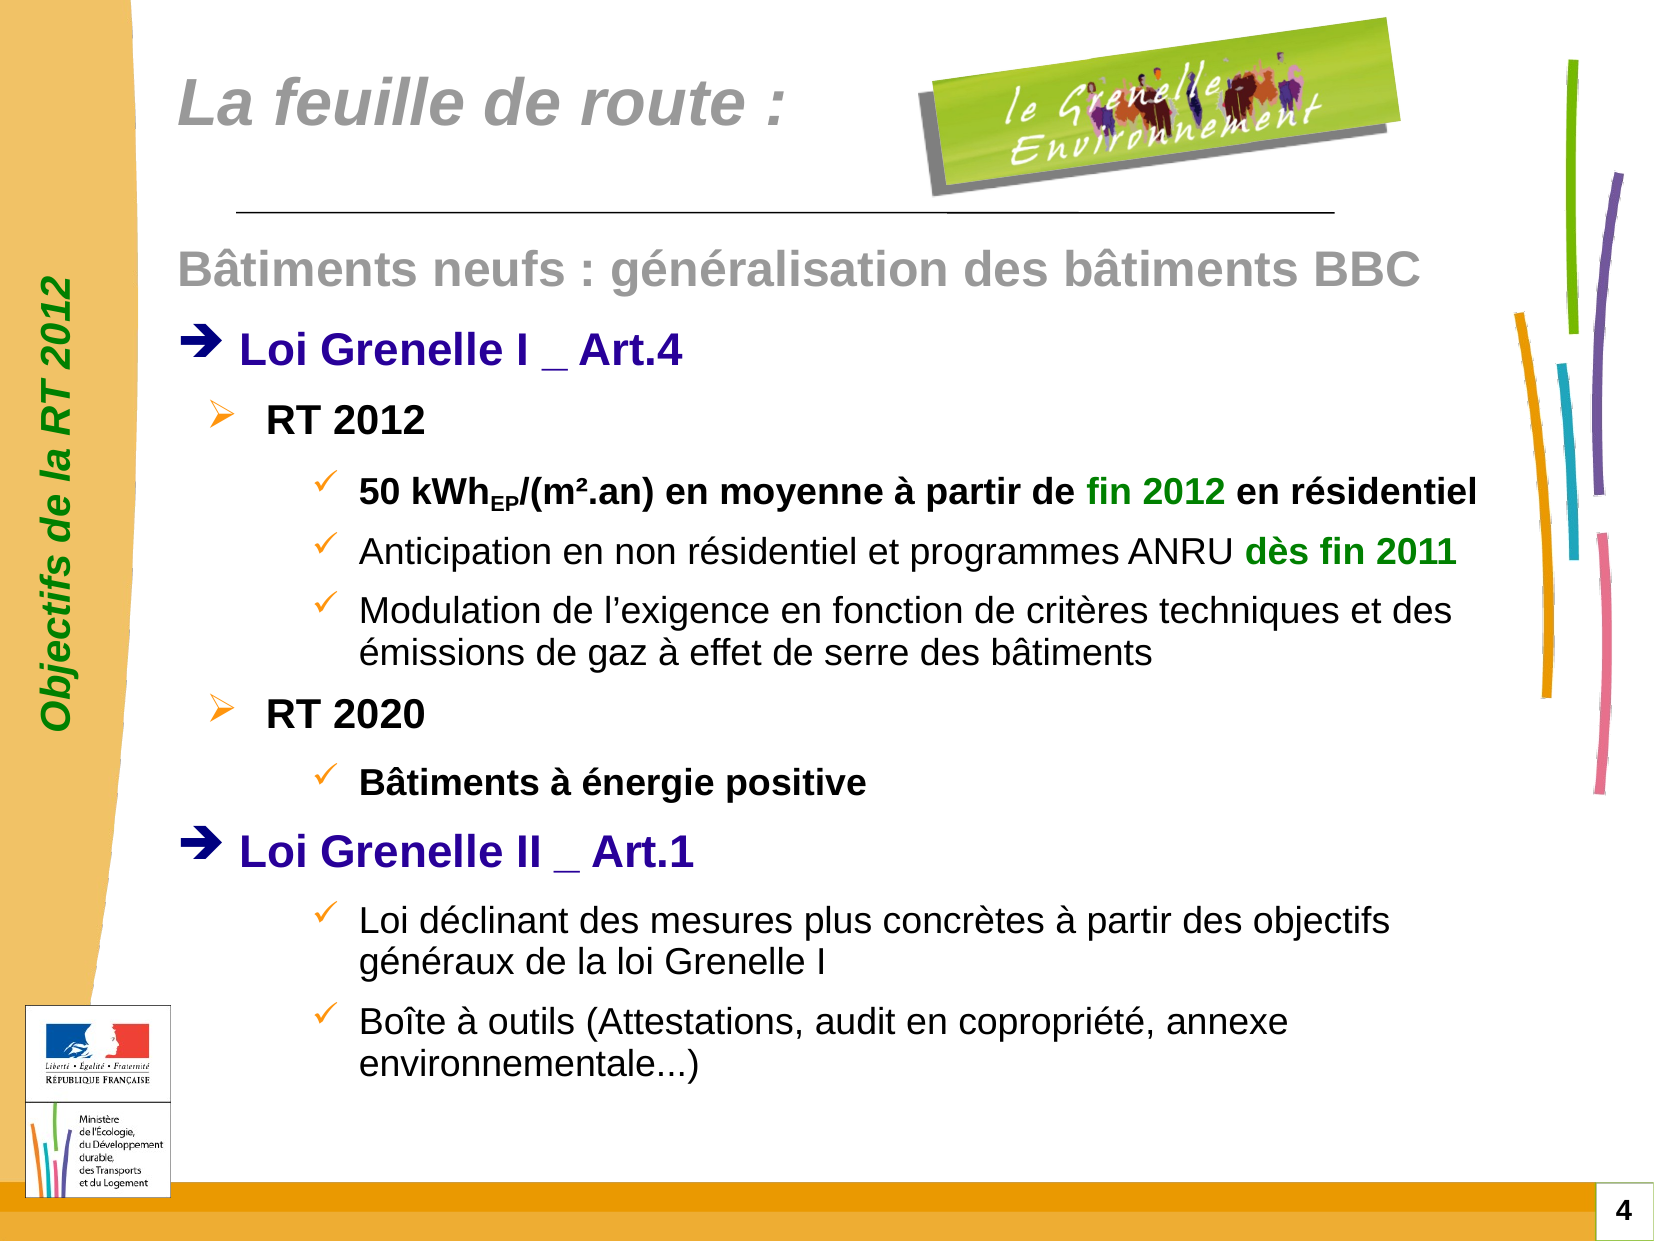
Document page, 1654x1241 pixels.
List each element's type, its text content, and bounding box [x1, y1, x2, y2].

title La feuille de route : [1081, 29, 1536, 178]
title La feuille de route : [177, 29, 1292, 178]
text_box Objectifs de la RT 2012 [11, 47, 101, 963]
list Bâtiments neufs : généralisation des bâtiments BBC Loi Grenelle I _ Art.4 RT 2012 50 kWhEP/(m².an) en moyenne à partir de fin 2012 en résidentiel Anticipation en non résidentiel et programmes ANRU dès fin 2011 Modulation de l’exigence en fonction de critères techniques et des émissions de gaz à effet de serre des bâtiments RT 2020 Bâtiments à énergie positive Loi Grenelle II _ Art.1 Loi déclinant des mesures plus concrètes à partir des objectifs généraux de la loi Grenelle I Boîte à outils (Attestations, audit en copropriété, annexe environnementale...) [177, 236, 1536, 1123]
picture [0, 0, 1654, 1241]
